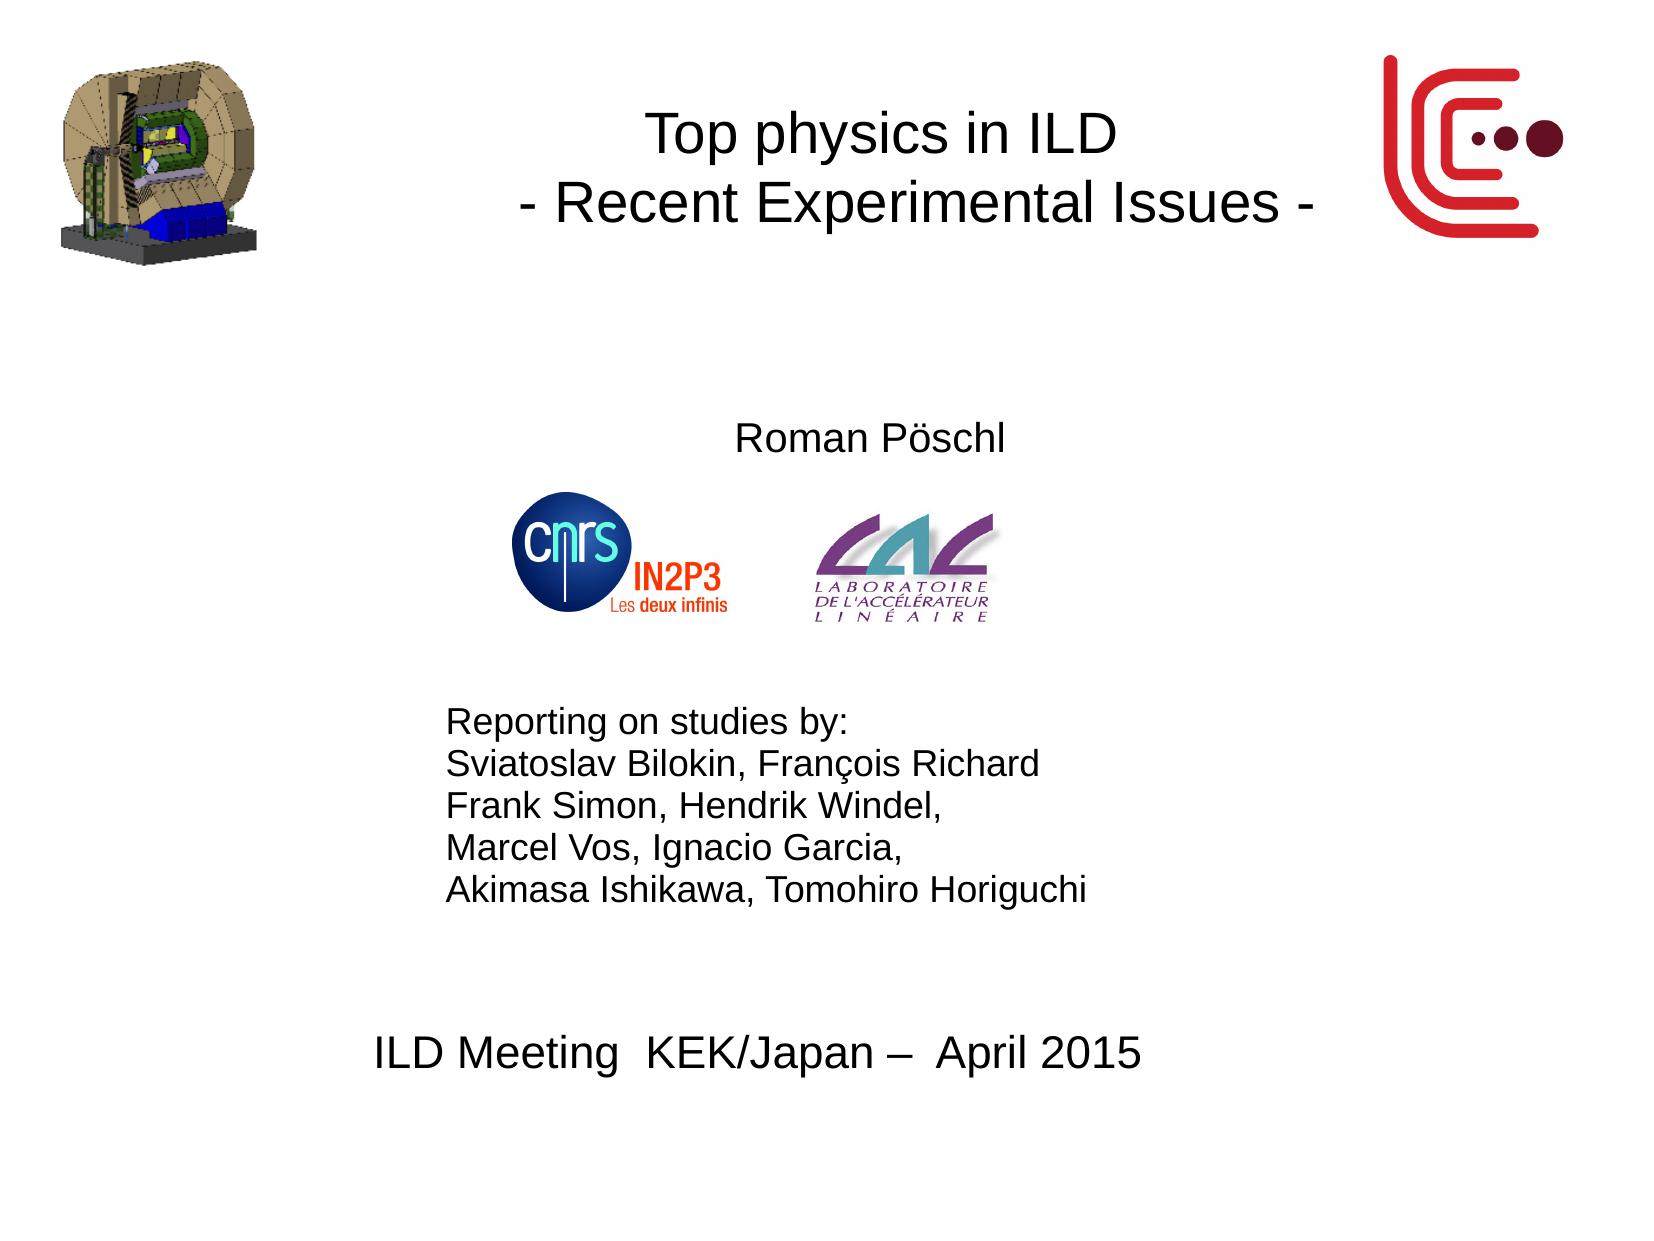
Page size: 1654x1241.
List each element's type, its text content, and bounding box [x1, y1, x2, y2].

picture [1365, 38, 1582, 256]
picture [810, 509, 1006, 625]
text_box Roman Pöschl [537, 405, 826, 464]
text_box ILD Meeting KEK/Japan – April 2015 [297, 1016, 1299, 1110]
picture [60, 59, 259, 267]
picture [512, 492, 727, 612]
text_box Reporting on studies by: Sviatoslav Bilokin, François Richard Frank Simon, Hendrik Windel, Marcel Vos, Ignacio Garcia, Akimasa Ishikawa, Tomohiro Horiguchi [430, 692, 1109, 918]
text_box Top physics in ILD - Recent Experimental Issues - [468, 89, 1153, 222]
